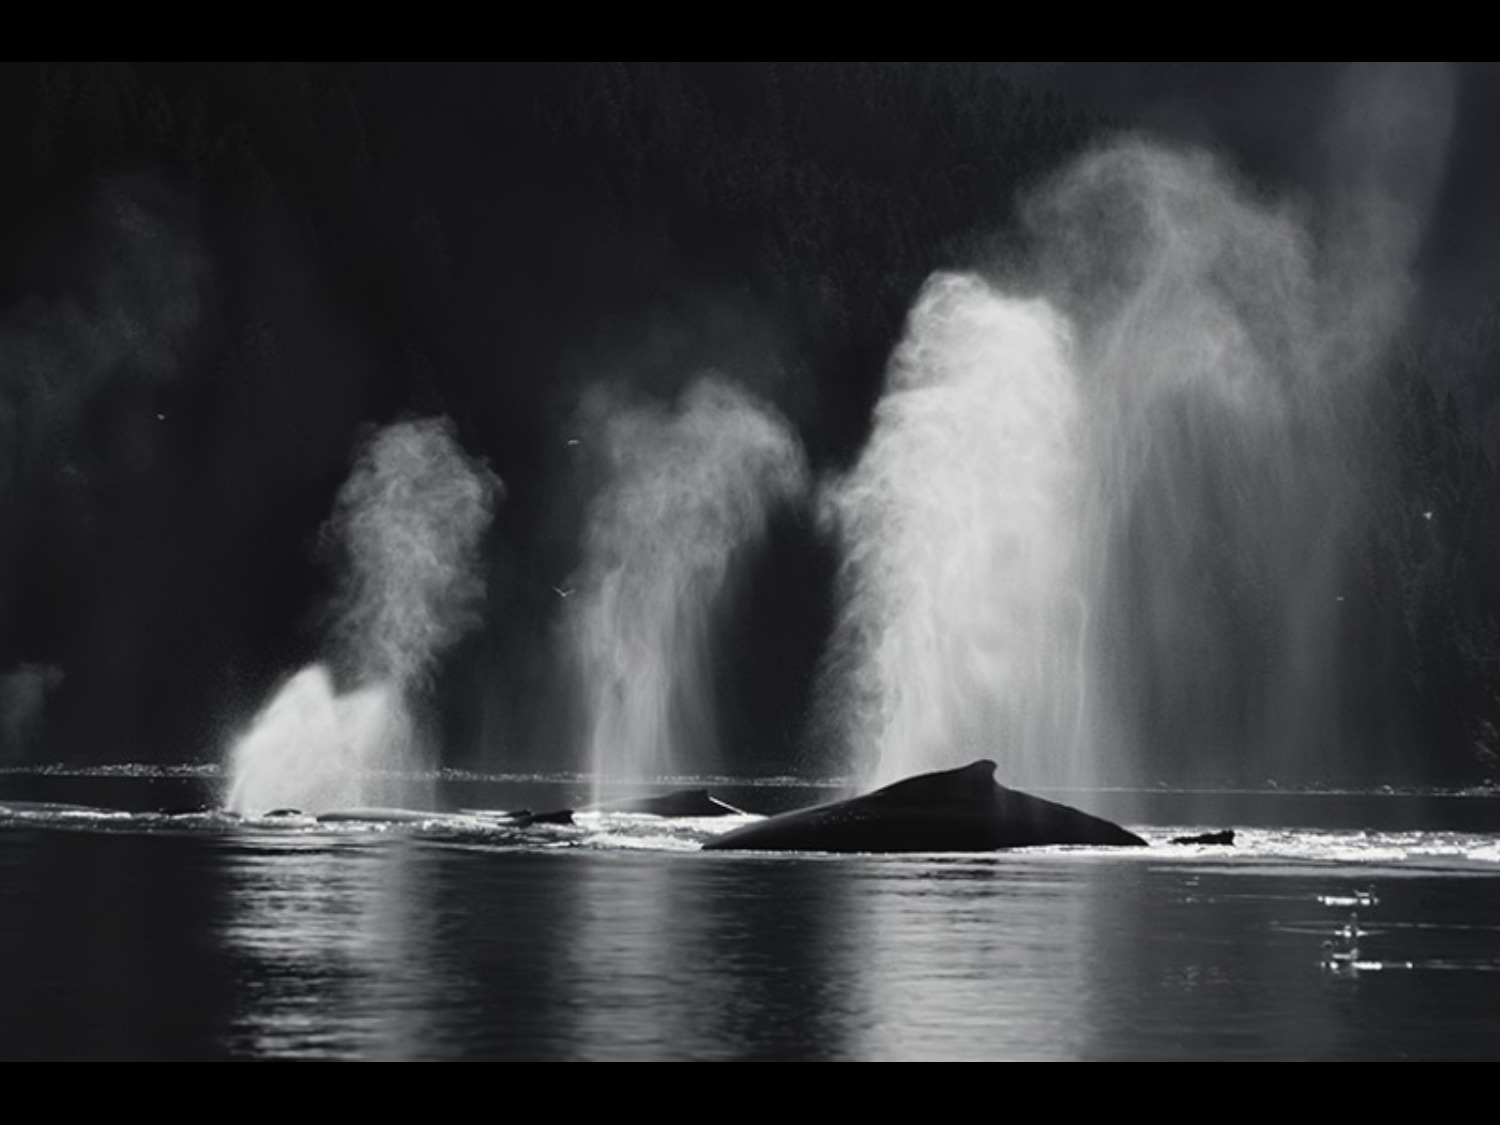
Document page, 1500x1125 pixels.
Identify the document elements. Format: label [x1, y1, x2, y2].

picture [0, 62, 1500, 1062]
